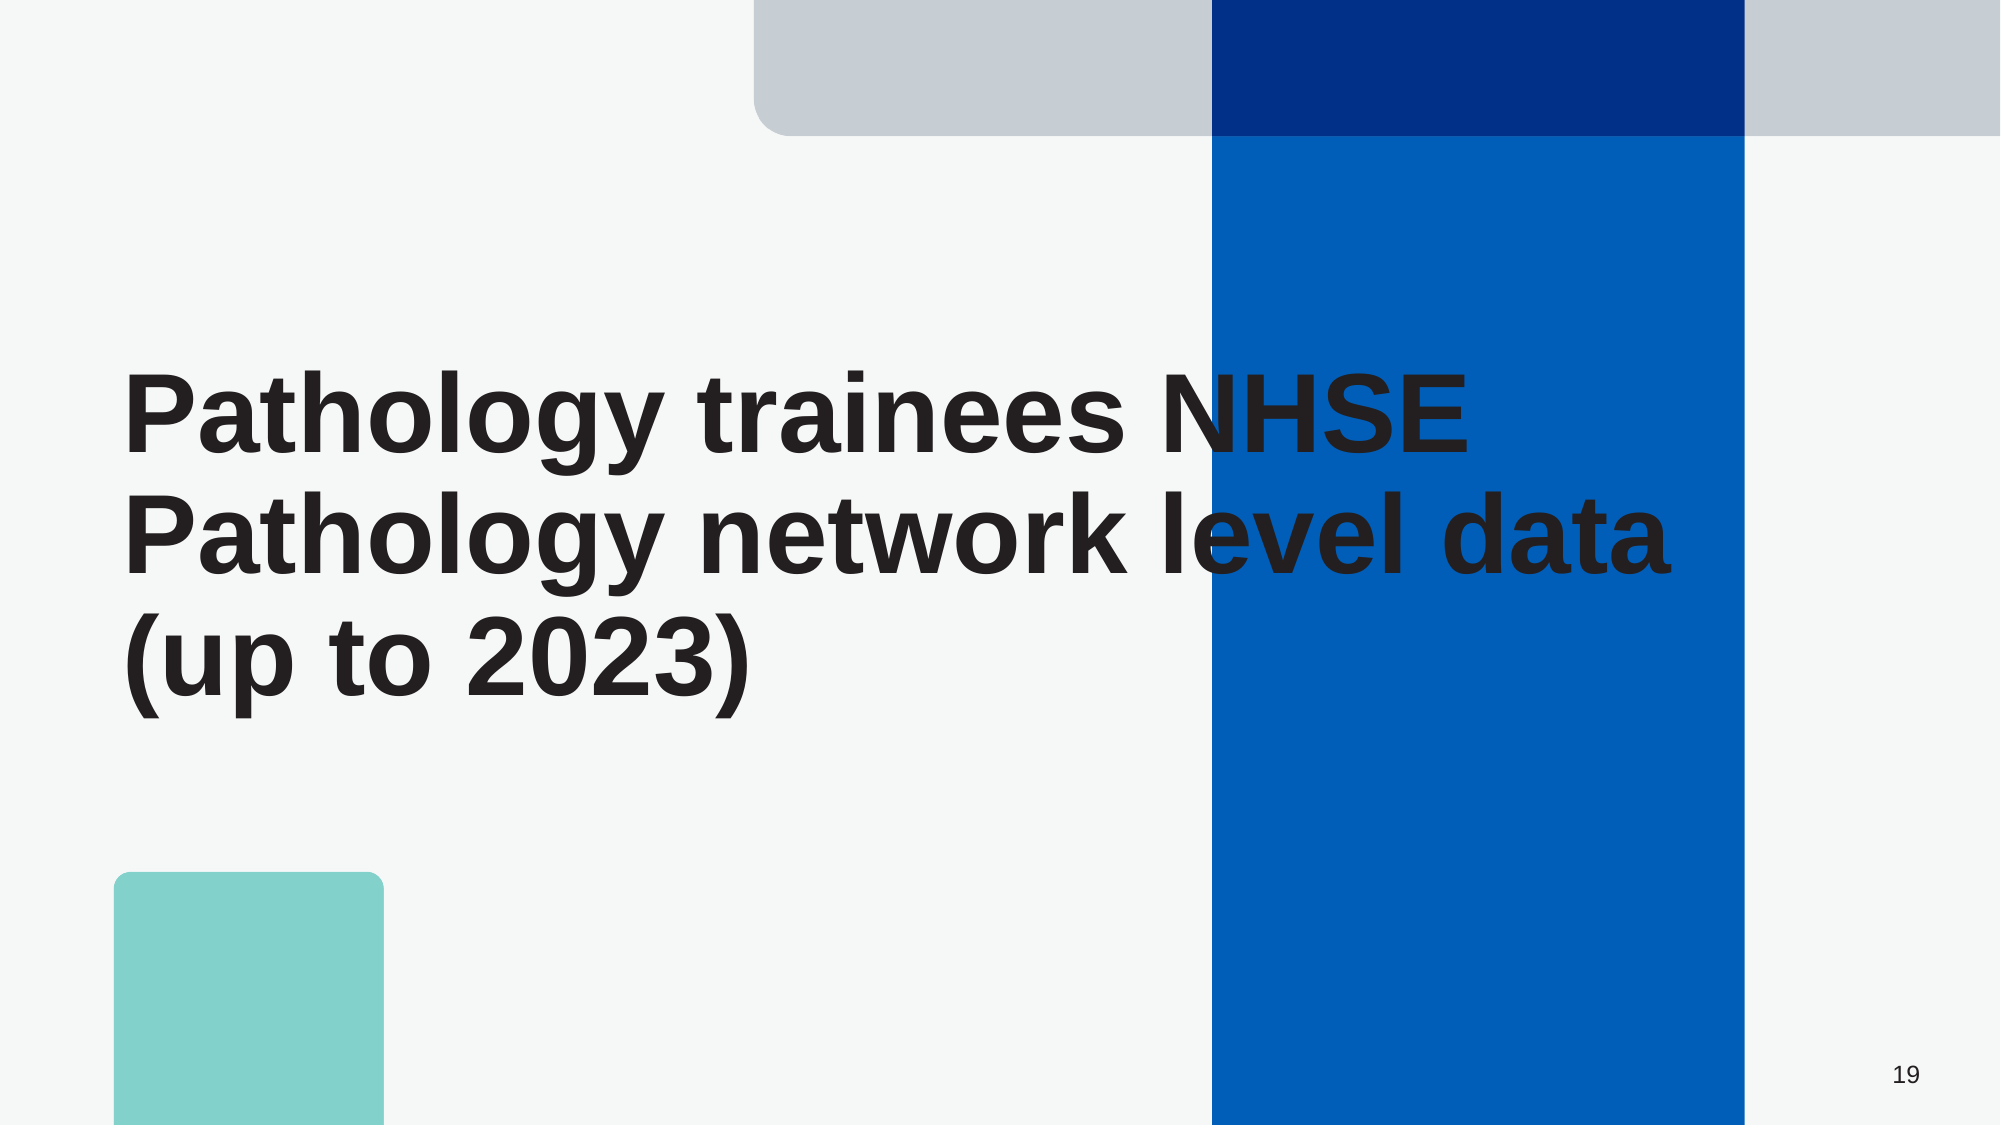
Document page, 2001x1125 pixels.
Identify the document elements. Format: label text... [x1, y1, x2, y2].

title Pathology trainees NHSE Pathology network level data (up to 2023) [122, 312, 1138, 531]
